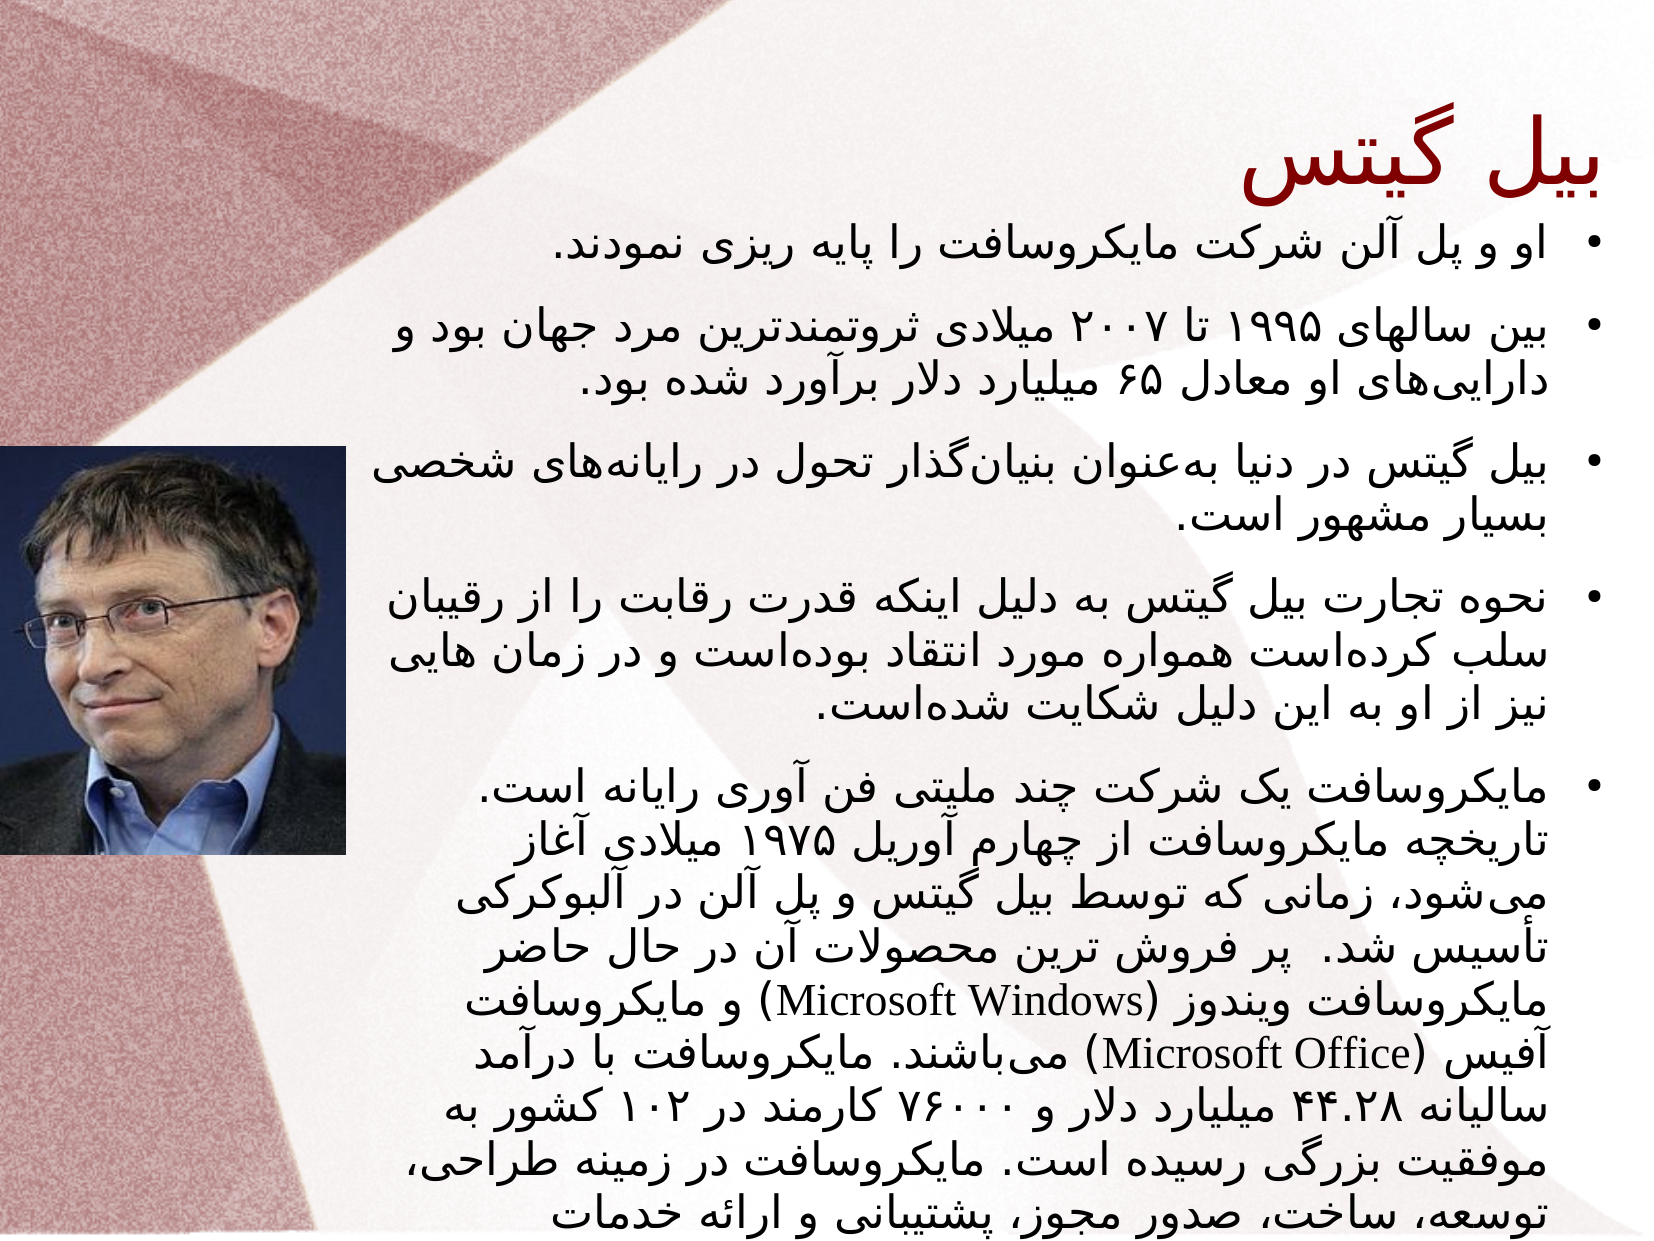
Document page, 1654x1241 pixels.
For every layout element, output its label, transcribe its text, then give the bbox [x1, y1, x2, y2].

title بیل گیتس [596, 49, 1607, 215]
picture [0, 0, 1654, 1241]
list او و پل آلن شرکت مایکروسافت را پایه ریزی نمودند. بین سالهای ۱۹۹۵ تا ۲۰۰۷ میلادی ثروتمندترین مرد جهان بود و دارایی‌های او معادل ۶۵ میلیارد دلار برآورد شده بود. بیل گیتس در دنیا به‌عنوان بنیان‌گذار تحول در رایانه‌های شخصی بسیار مشهور است. نحوه تجارت بیل گیتس به دلیل اینکه قدرت رقابت را از رقیبان سلب کرده‌است همواره مورد انتقاد بوده‌است و در زمان هایی نیز از او به این دلیل شکایت شده‌است. مایکروسافت یک شرکت چند ملیتی فن آوری رایانه است. تاریخچه مایکروسافت از چهارم آوریل ۱۹۷۵ میلادی آغاز می‌شود، زمانی که توسط بیل گیتس و پل آلن در آلبوکرکی تأسیس شد. پر فروش ترین محصولات آن در حال حاضر مایکروسافت ویندوز (Microsoft Windows) و مایکروسافت آفیس (Microsoft Office) می‌باشند. مایکروسافت با درآمد سالیانه ۴۴.۲۸ میلیارد دلار و ۷۶۰۰۰ کارمند در ۱۰۲ کشور به موفقیت بزرگی رسیده است. مایکروسافت در زمینه طراحی، توسعه، ساخت، صدور مجوز، پشتیبانی و ارائه خدمات نرم‌افزاری برای وسایل کامپیوتری فعال است. [345, 215, 1621, 1216]
